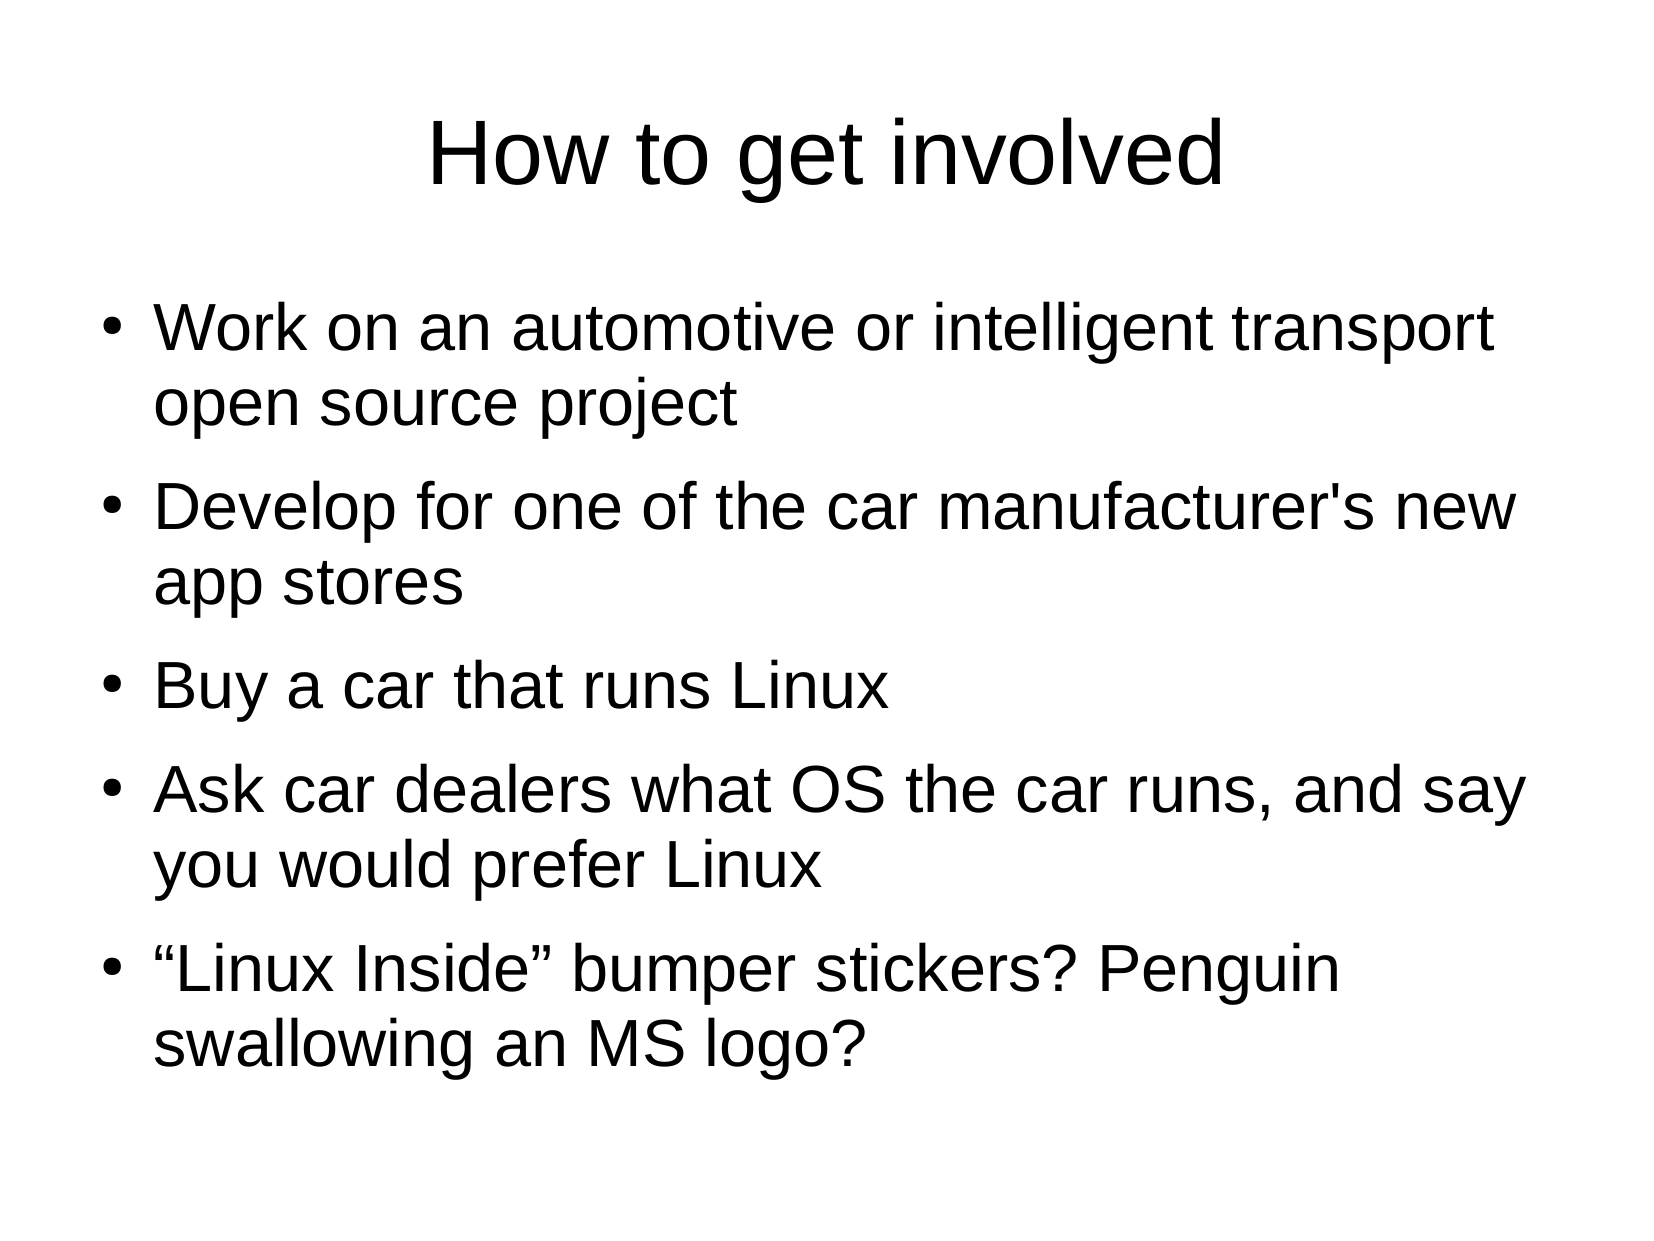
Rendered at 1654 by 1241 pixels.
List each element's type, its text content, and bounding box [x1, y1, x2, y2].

title How to get involved [82, 49, 1571, 257]
list Work on an automotive or intelligent transport open source project Develop for one of the car manufacturer's new app stores Buy a car that runs Linux Ask car dealers what OS the car runs, and say you would prefer Linux “Linux Inside” bumper stickers? Penguin swallowing an MS logo? [82, 290, 1571, 1109]
